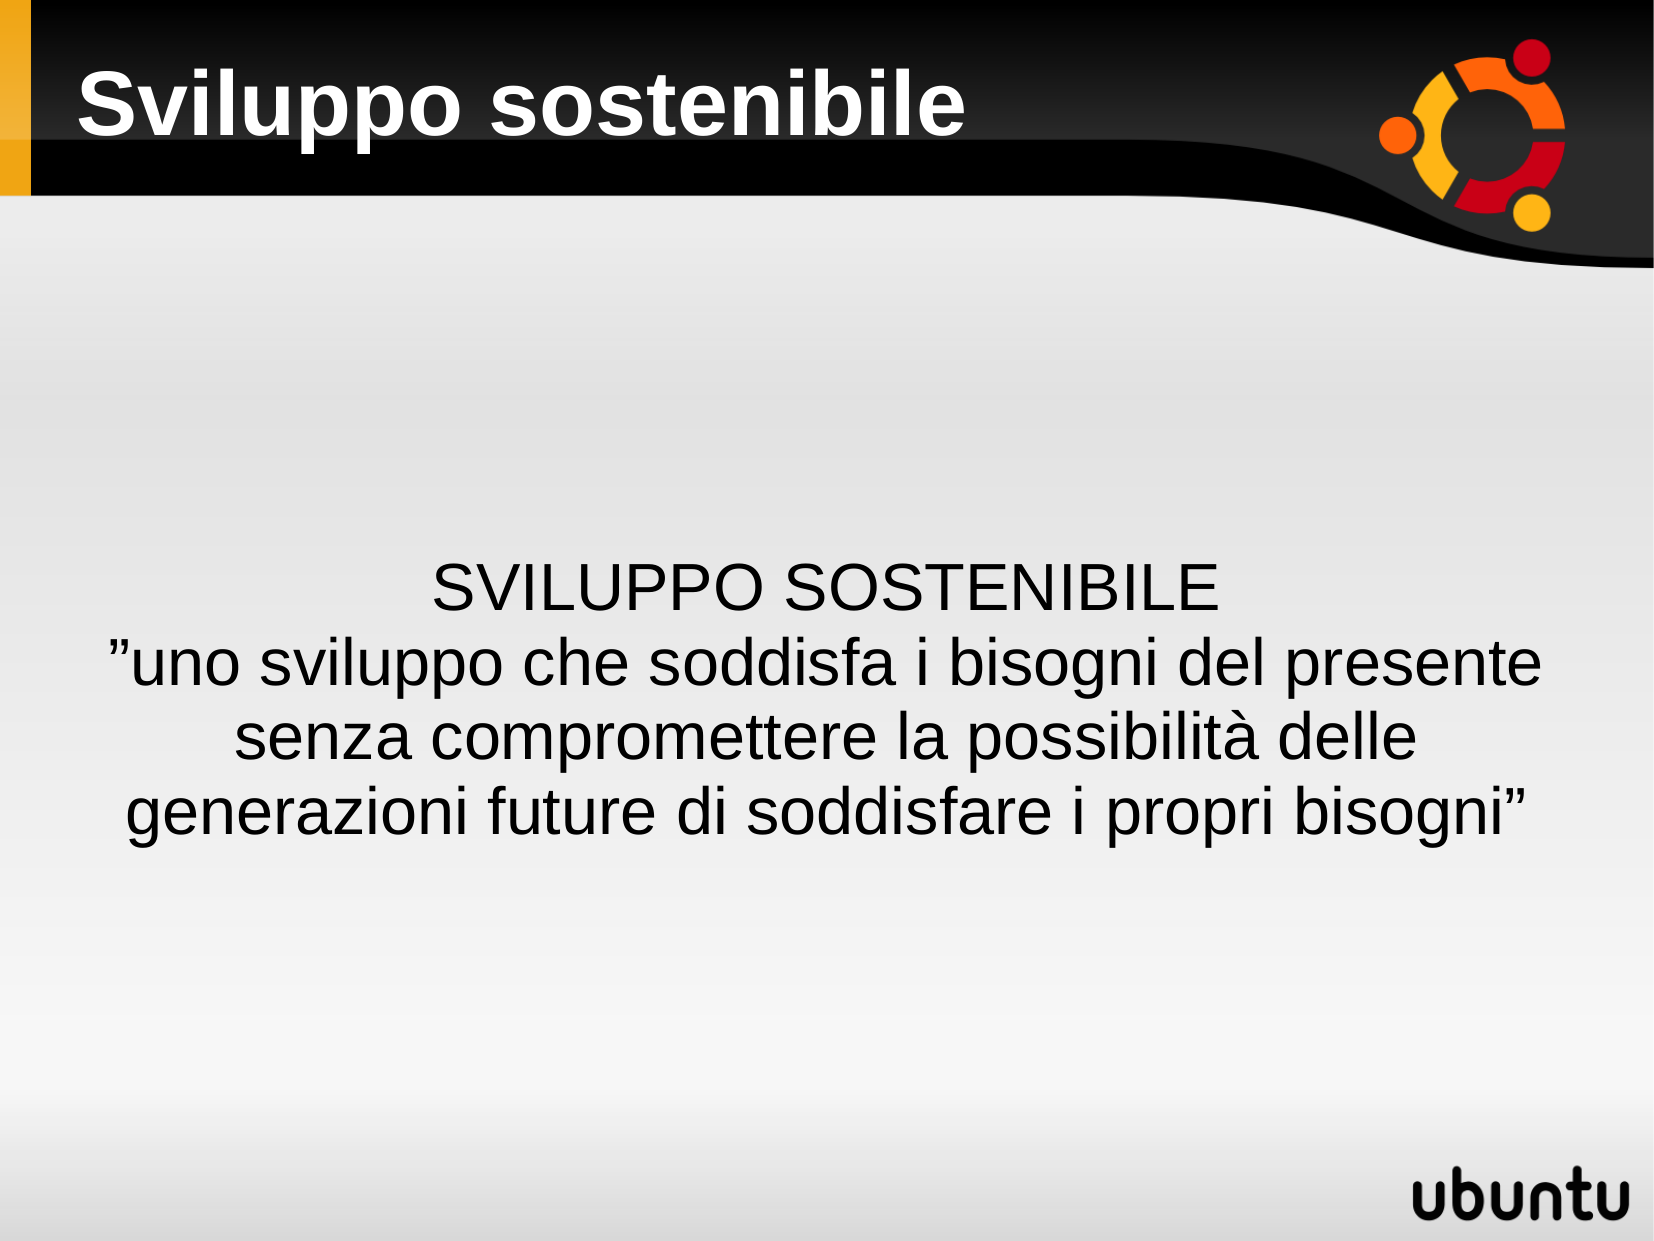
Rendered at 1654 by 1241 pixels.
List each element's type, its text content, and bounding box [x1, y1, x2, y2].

picture [0, 0, 1654, 1241]
subtitle SVILUPPO SOSTENIBILE ”uno sviluppo che soddisfa i bisogni del presente senza compromettere la possibilità delle generazioni future di soddisfare i propri bisogni” [82, 297, 1571, 1102]
title Sviluppo sostenibile [76, 0, 1565, 208]
